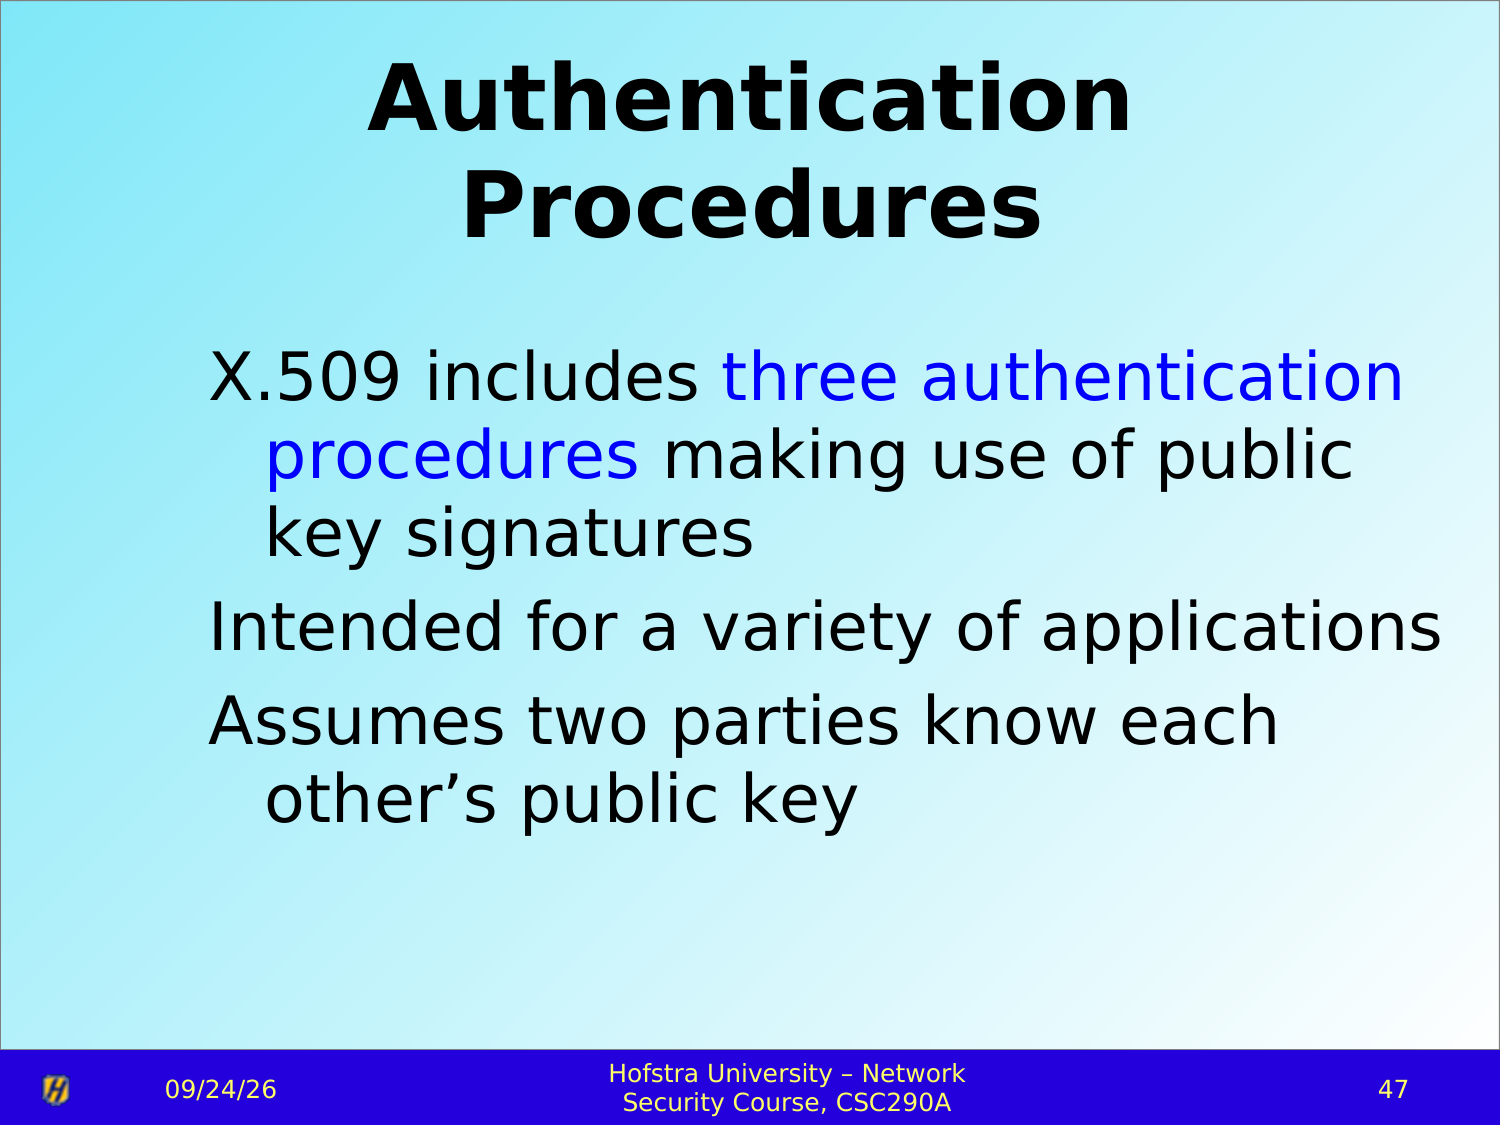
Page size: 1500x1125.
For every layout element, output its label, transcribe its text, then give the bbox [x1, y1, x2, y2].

list X.509 includes three authentication procedures making use of public key signatures Intended for a variety of applications Assumes two parties know each other’s public key [193, 330, 1469, 1007]
picture [37, 1072, 76, 1110]
title Authentication Procedures [112, 37, 1391, 267]
